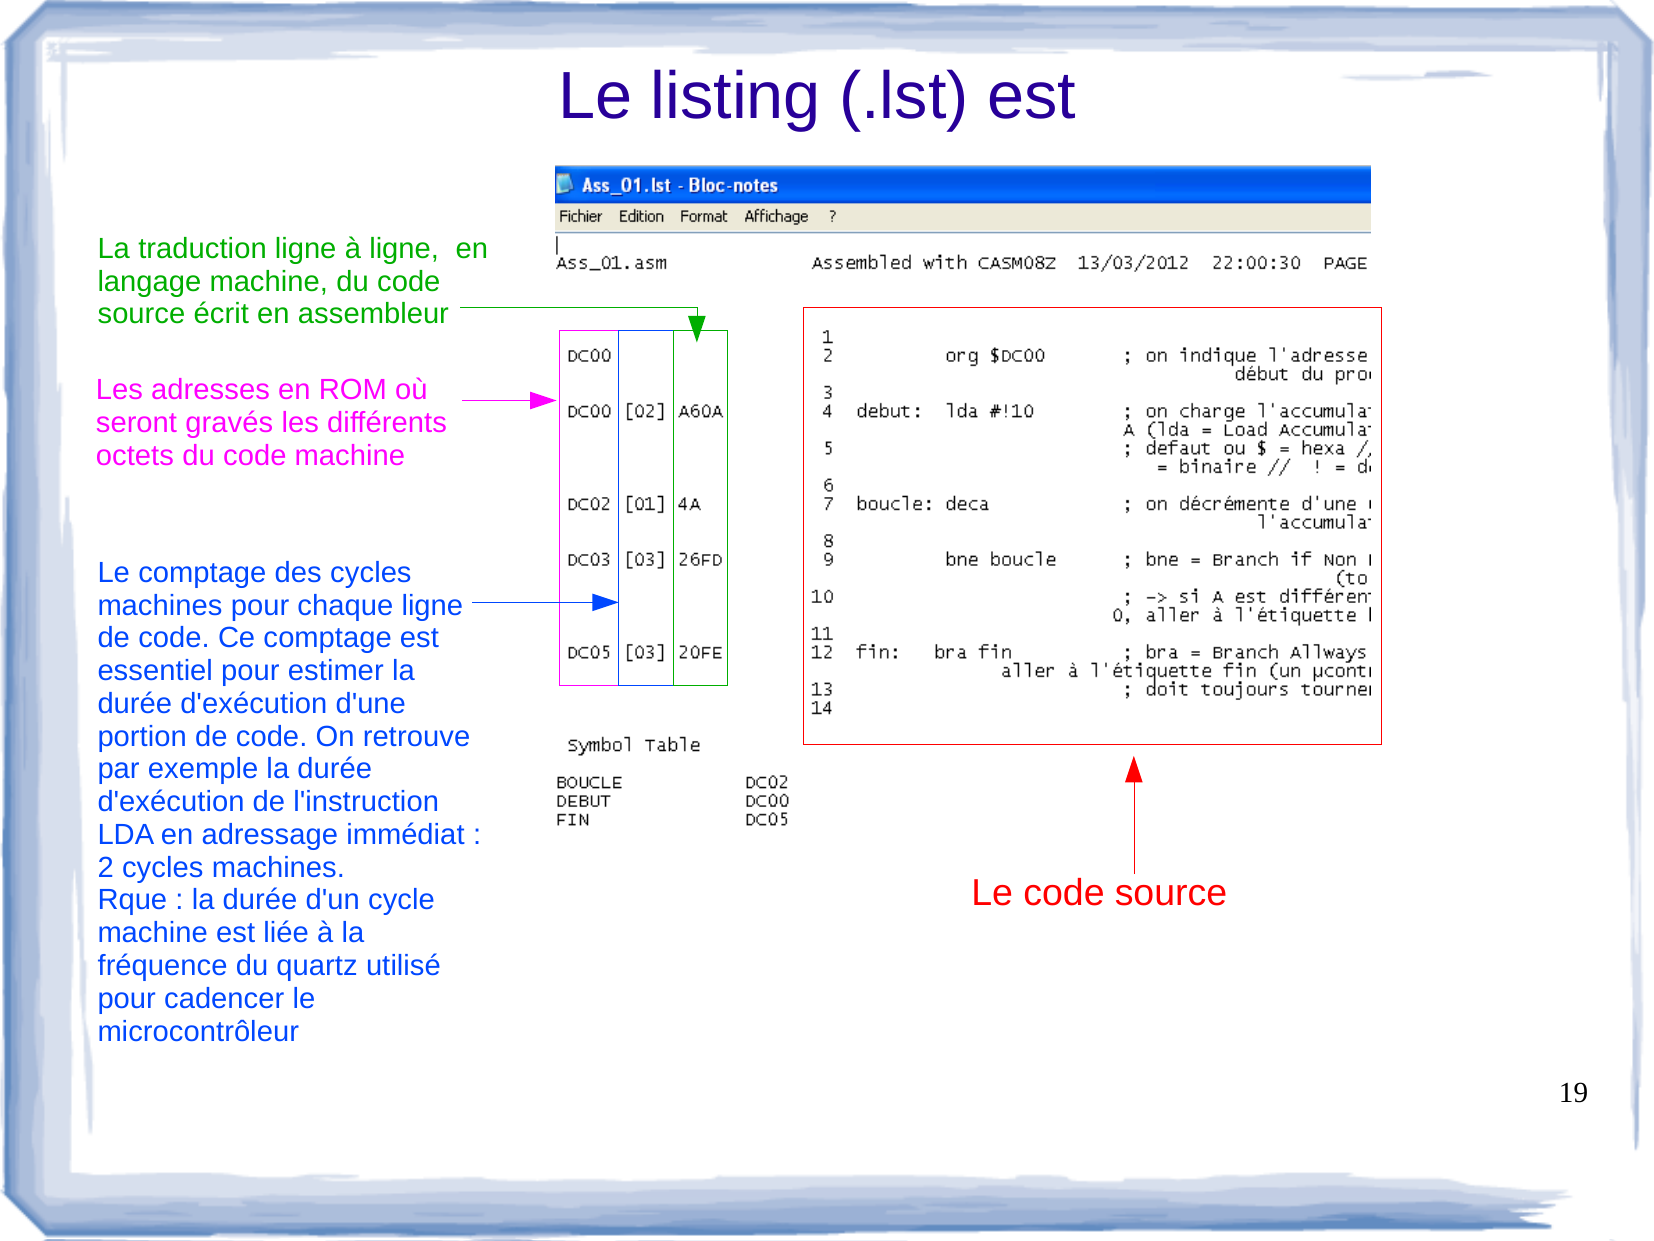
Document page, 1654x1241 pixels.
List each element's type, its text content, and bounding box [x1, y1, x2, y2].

text_box Le code source [956, 864, 1347, 922]
text_box Les adresses en ROM où seront gravés les différents octets du code machine [81, 366, 508, 480]
picture [0, 0, 1654, 1241]
text_box Le comptage des cycles machines pour chaque ligne de code. Ce comptage est essentiel pour estimer la durée d'exécution d'une portion de code. On retrouve par exemple la durée d'exécution de l'instruction LDA en adressage immédiat : 2 cycles machines. Rque : la durée d'un cycle machine est liée à la fréquence du quartz utilisé pour cadencer le microcontrôleur [82, 548, 510, 1055]
text_box La traduction ligne à ligne, en langage machine, du code source écrit en assembleur [82, 224, 510, 338]
title Le listing (.lst) est [82, 49, 1571, 142]
